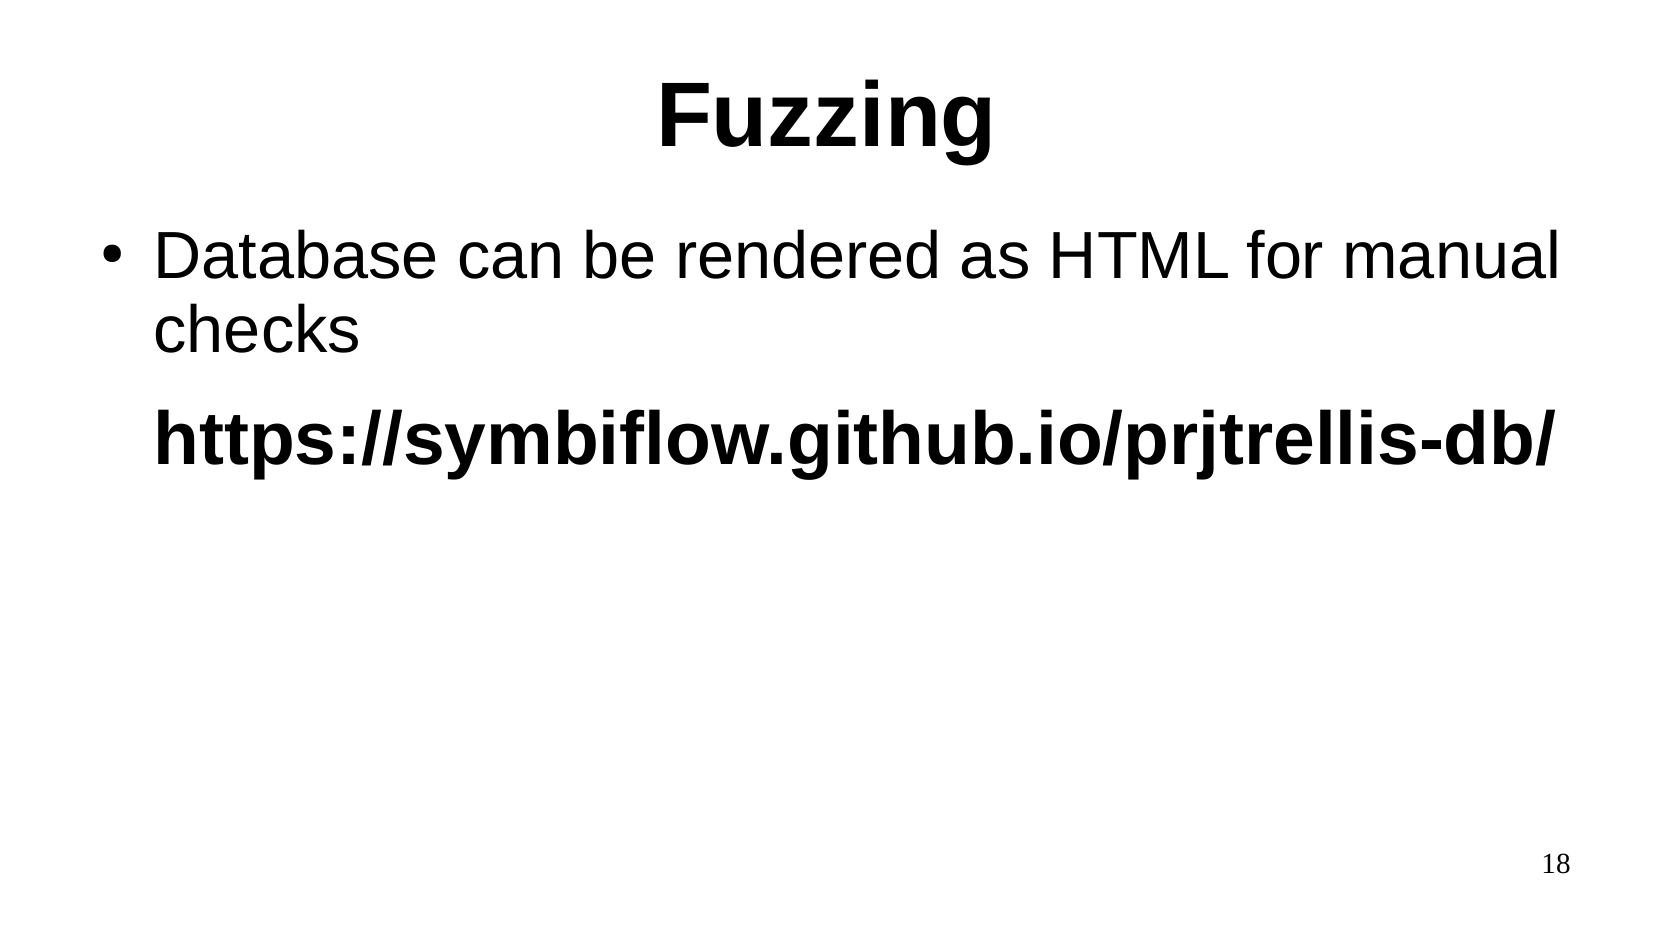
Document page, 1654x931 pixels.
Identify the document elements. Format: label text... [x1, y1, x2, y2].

list Database can be rendered as HTML for manual checks https://symbiflow.github.io/prjtrellis-db/ [82, 217, 1571, 758]
title Fuzzing [82, 37, 1571, 193]
